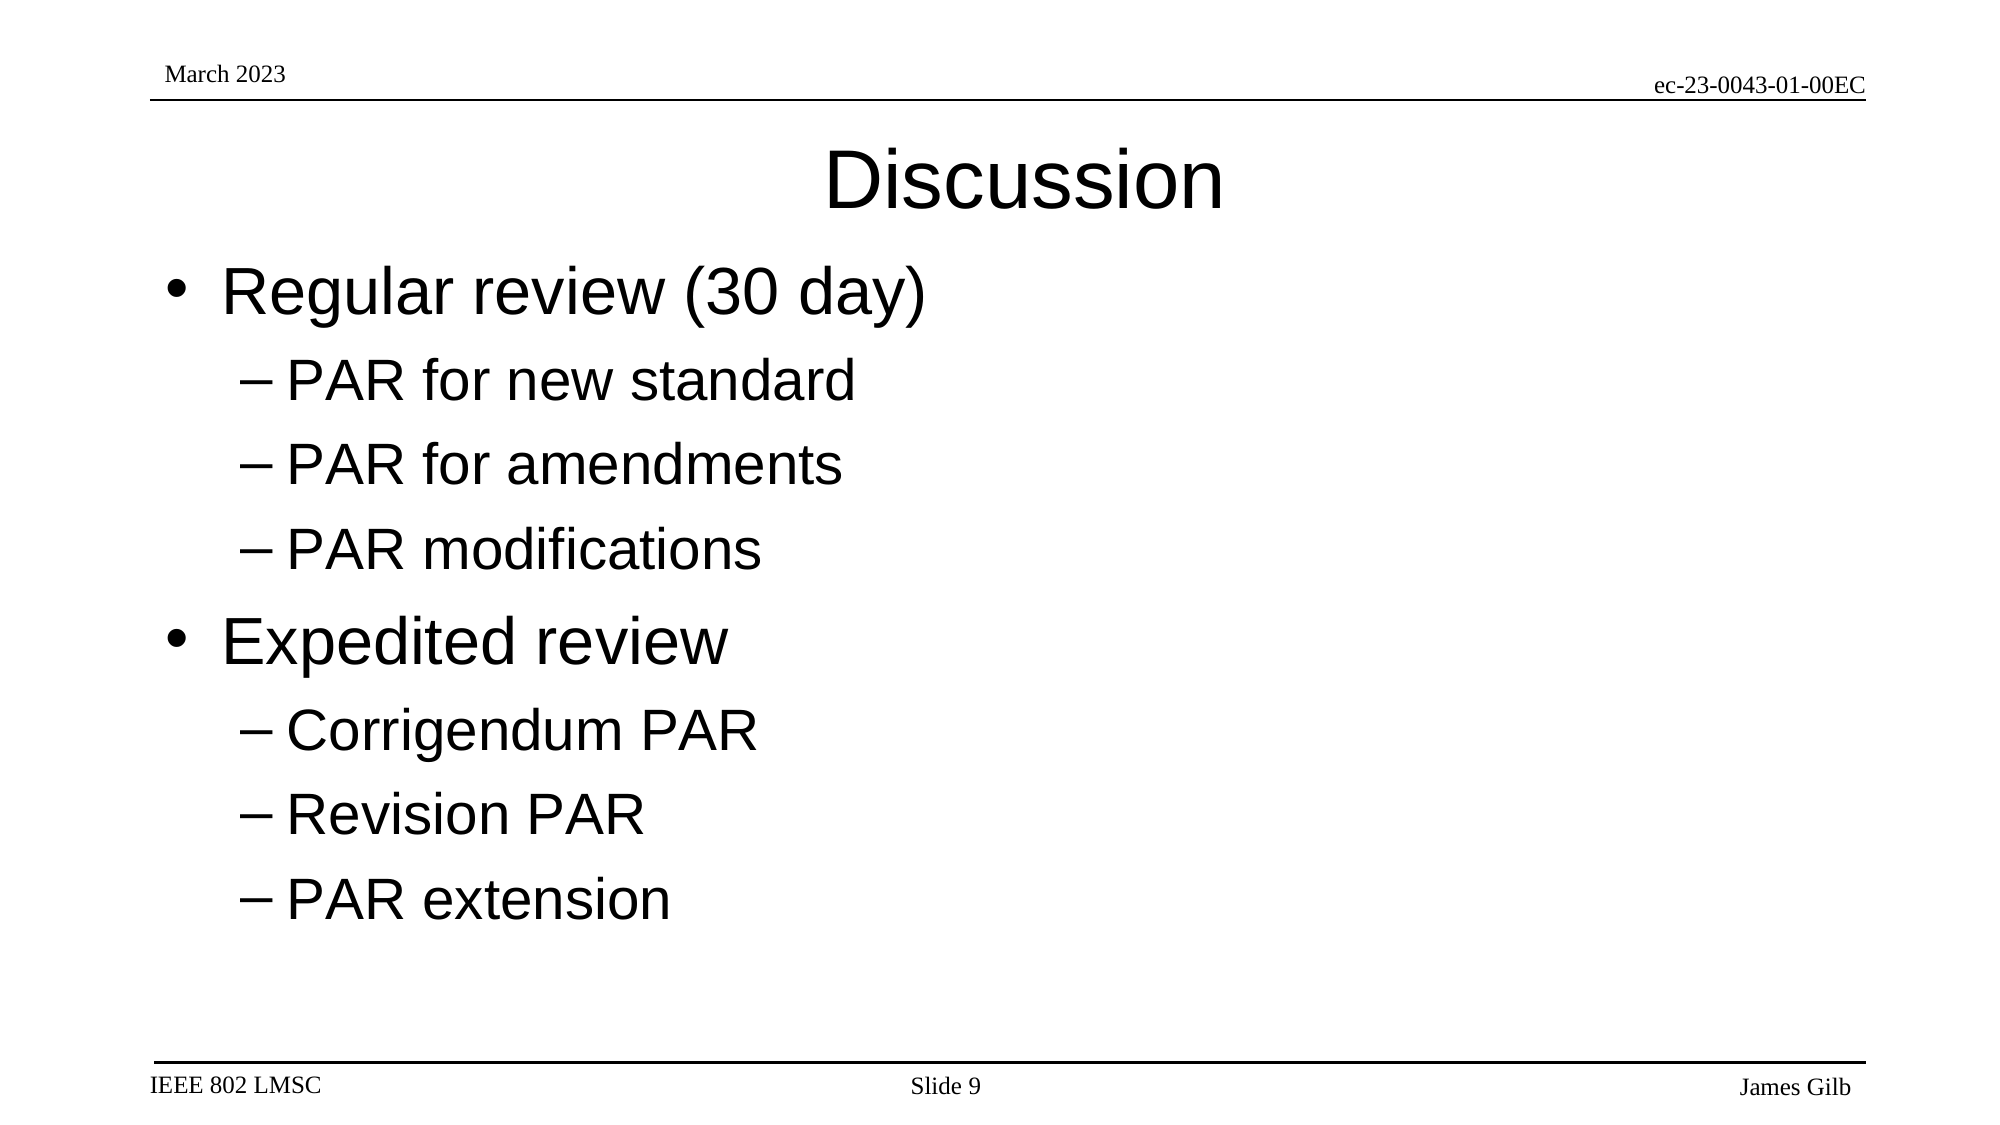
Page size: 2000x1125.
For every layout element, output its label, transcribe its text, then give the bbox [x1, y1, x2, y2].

list Regular review (30 day) PAR for new standard PAR for amendments PAR modifications Expedited review Corrigendum PAR Revision PAR PAR extension [150, 239, 1900, 1051]
title Discussion [149, 112, 1900, 238]
